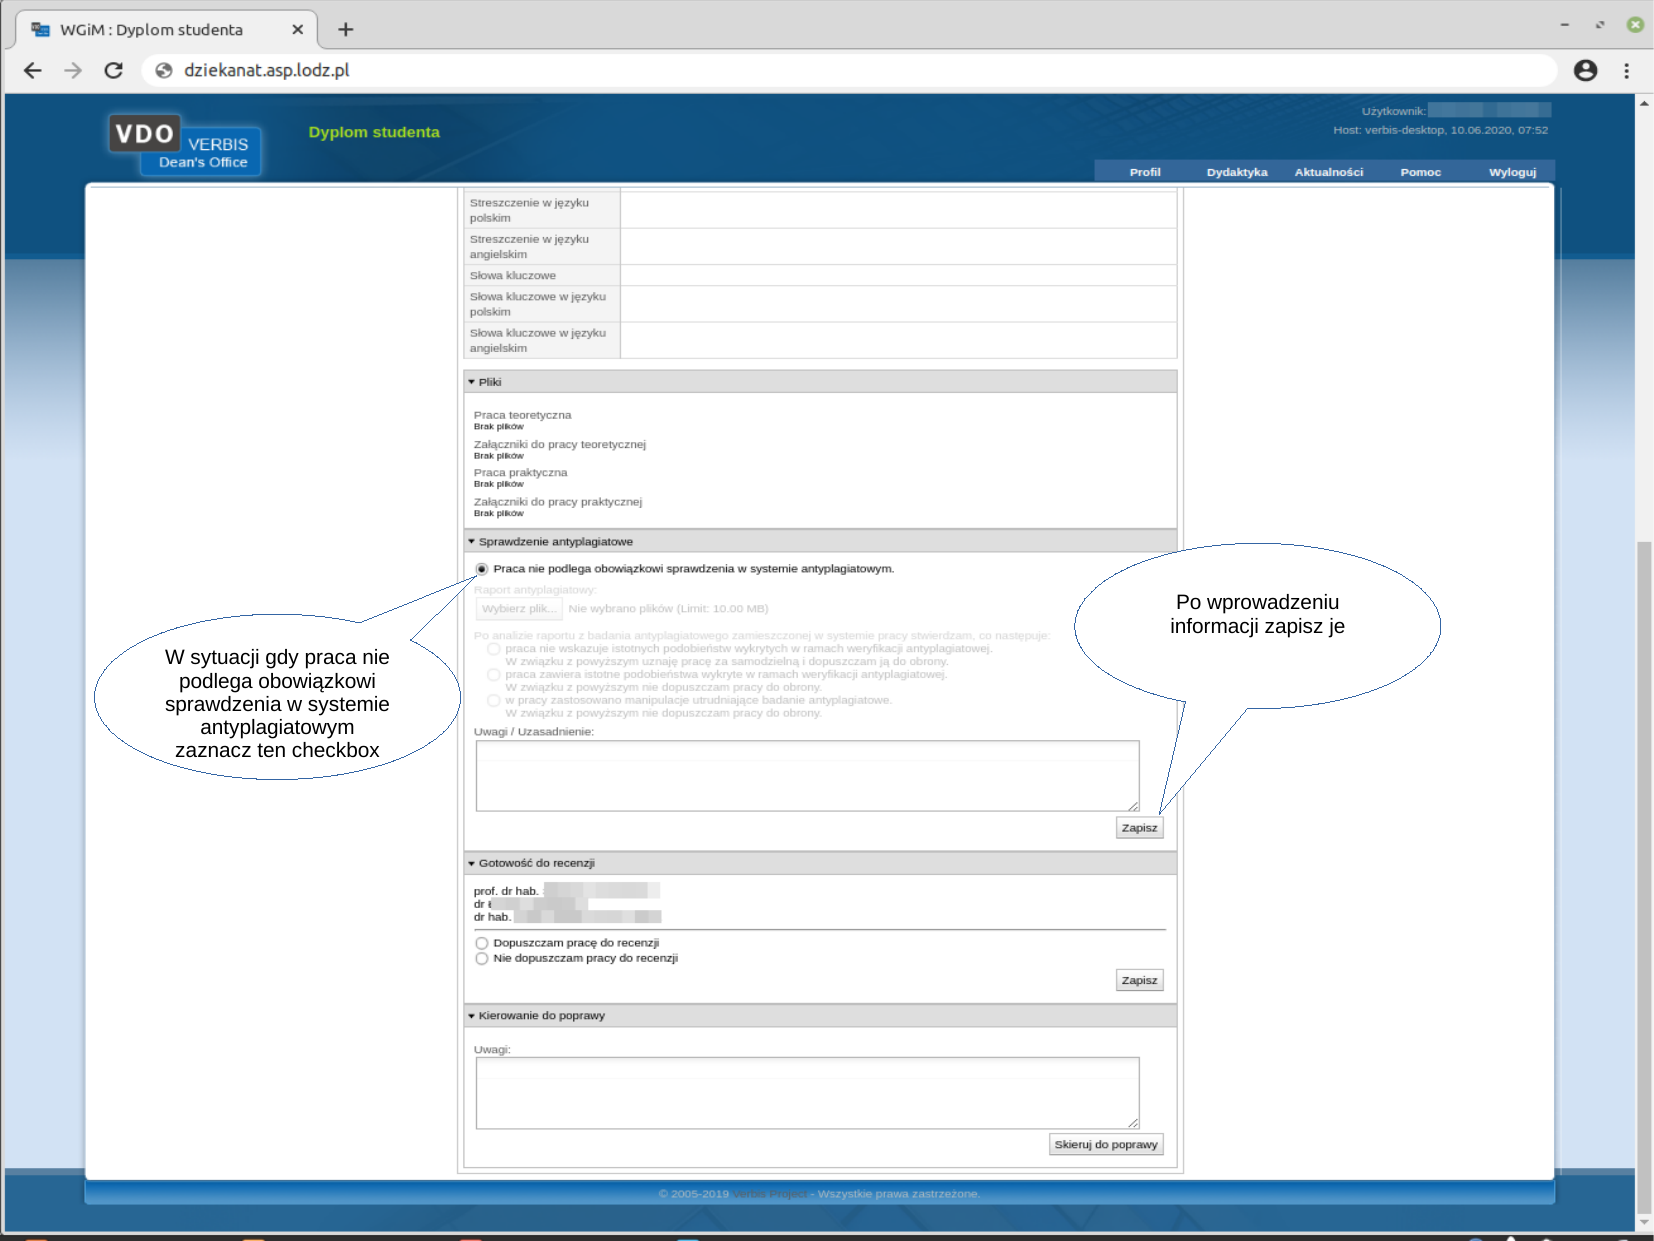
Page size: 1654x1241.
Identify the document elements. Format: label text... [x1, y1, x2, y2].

text_box Po wprowadzeniu informacji zapisz je [1074, 543, 1441, 815]
picture [0, 0, 1654, 1241]
text_box W sytuacji gdy praca nie podlega obowiązkowi sprawdzenia w systemie antyplagiatowym zaznacz ten checkbox [94, 575, 477, 780]
